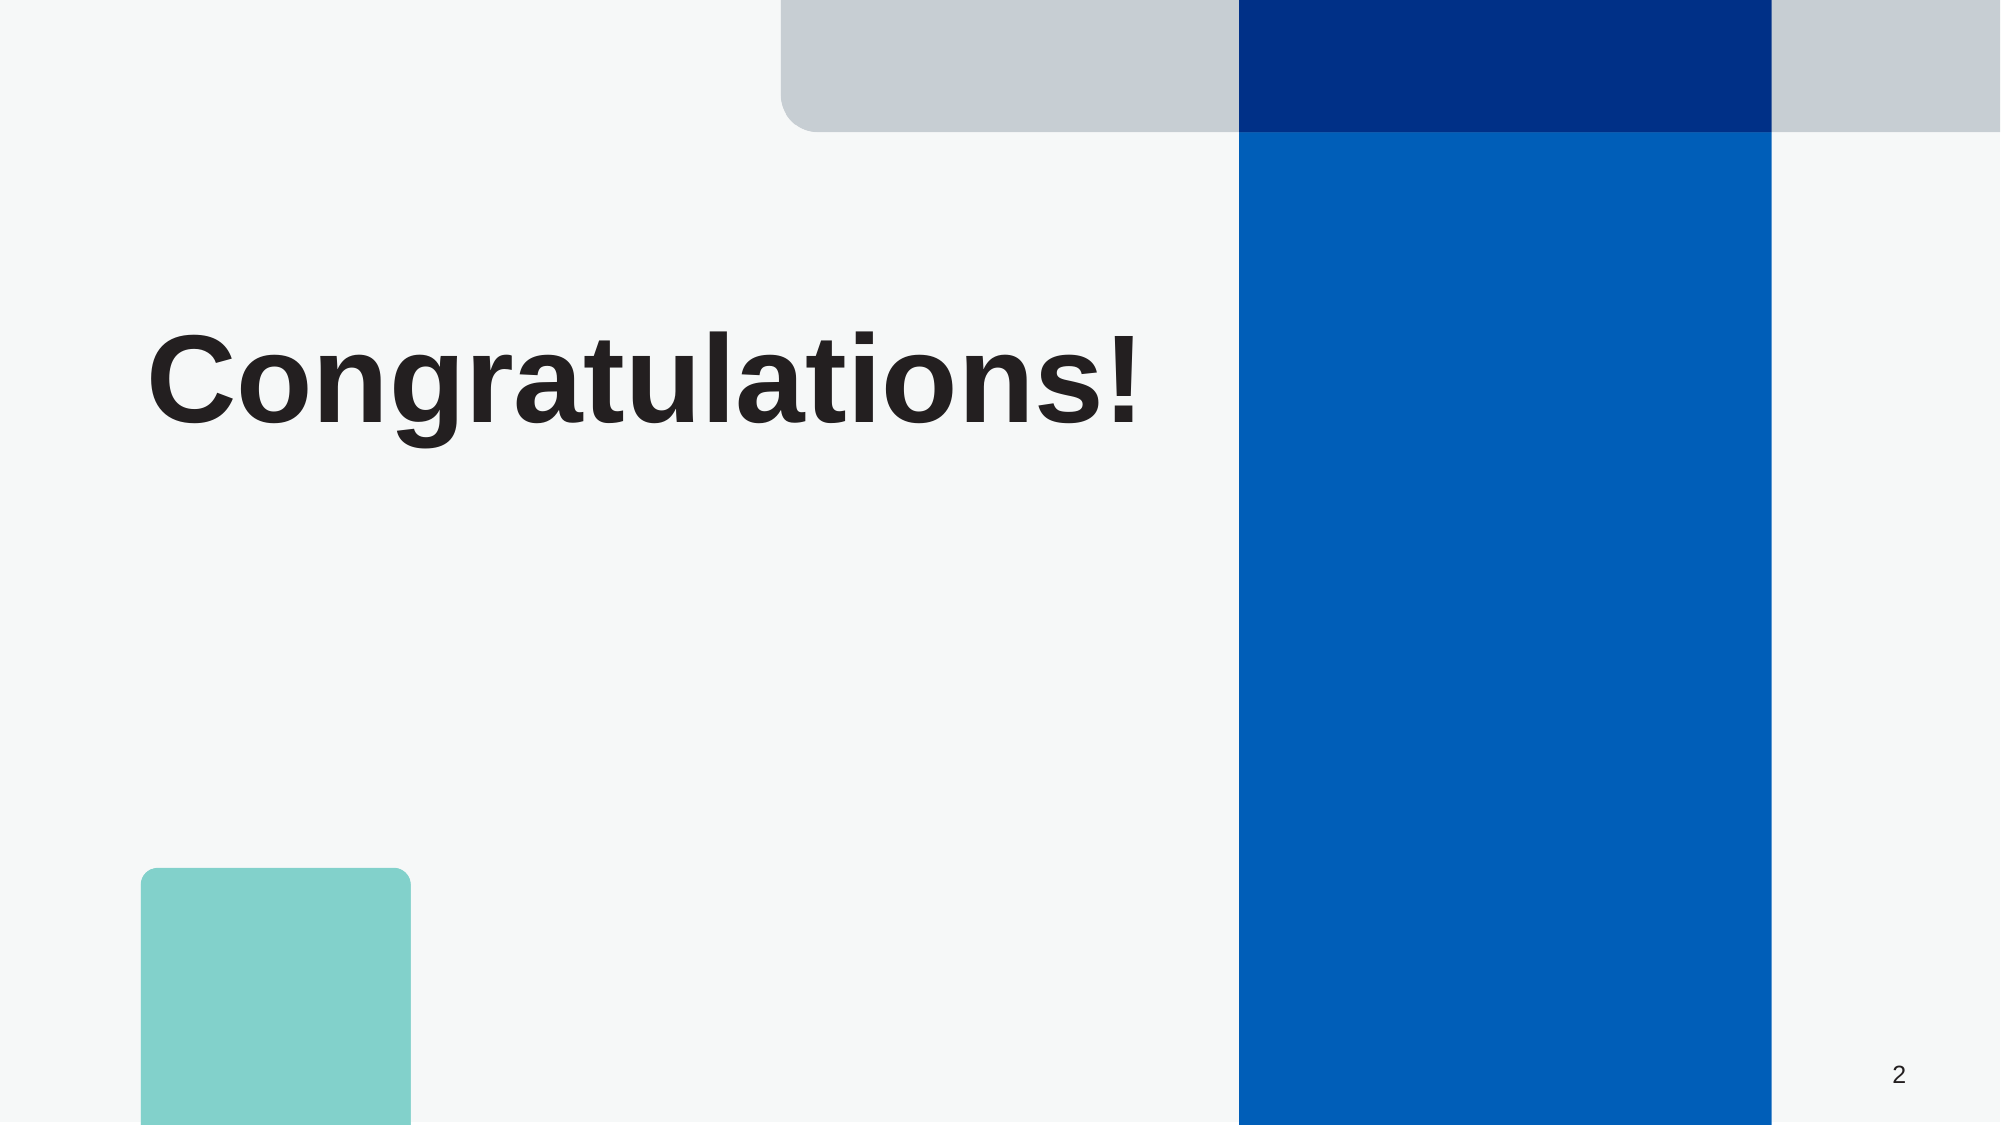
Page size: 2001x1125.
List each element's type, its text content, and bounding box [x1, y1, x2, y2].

list Congratulations! [146, 314, 1150, 572]
